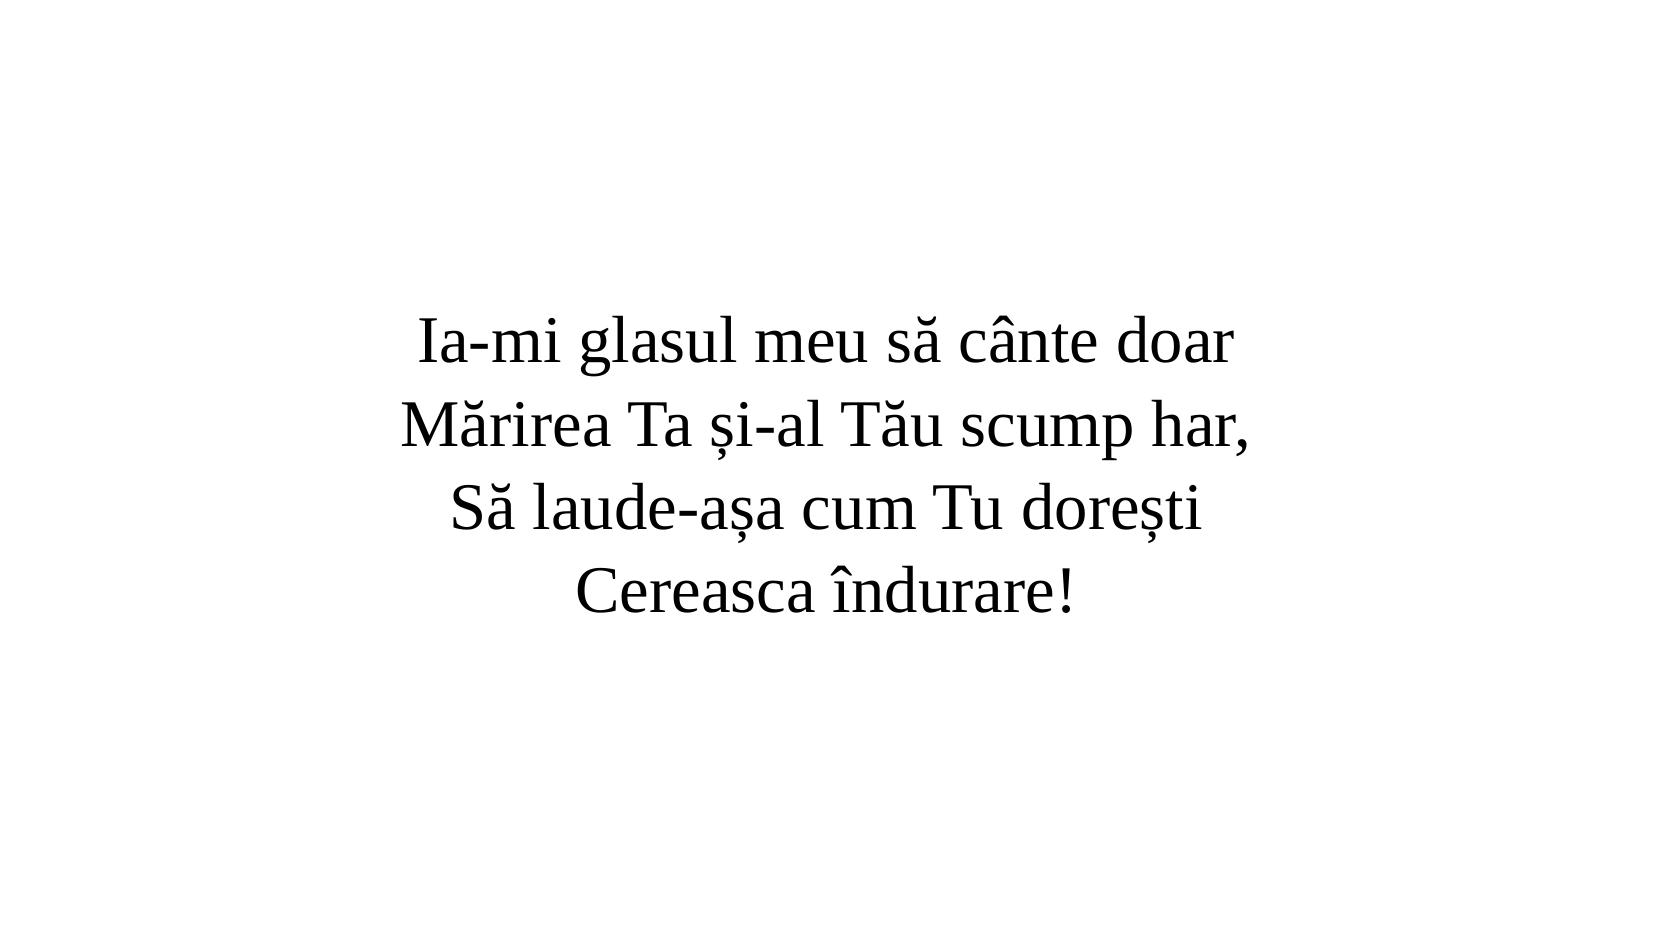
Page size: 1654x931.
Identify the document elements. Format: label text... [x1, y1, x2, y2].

subtitle Ia-mi glasul meu să cânte doar Mărirea Ta și-al Tău scump har, Să laude-așa cum Tu dorești Cereasca îndurare! [300, 150, 1354, 781]
